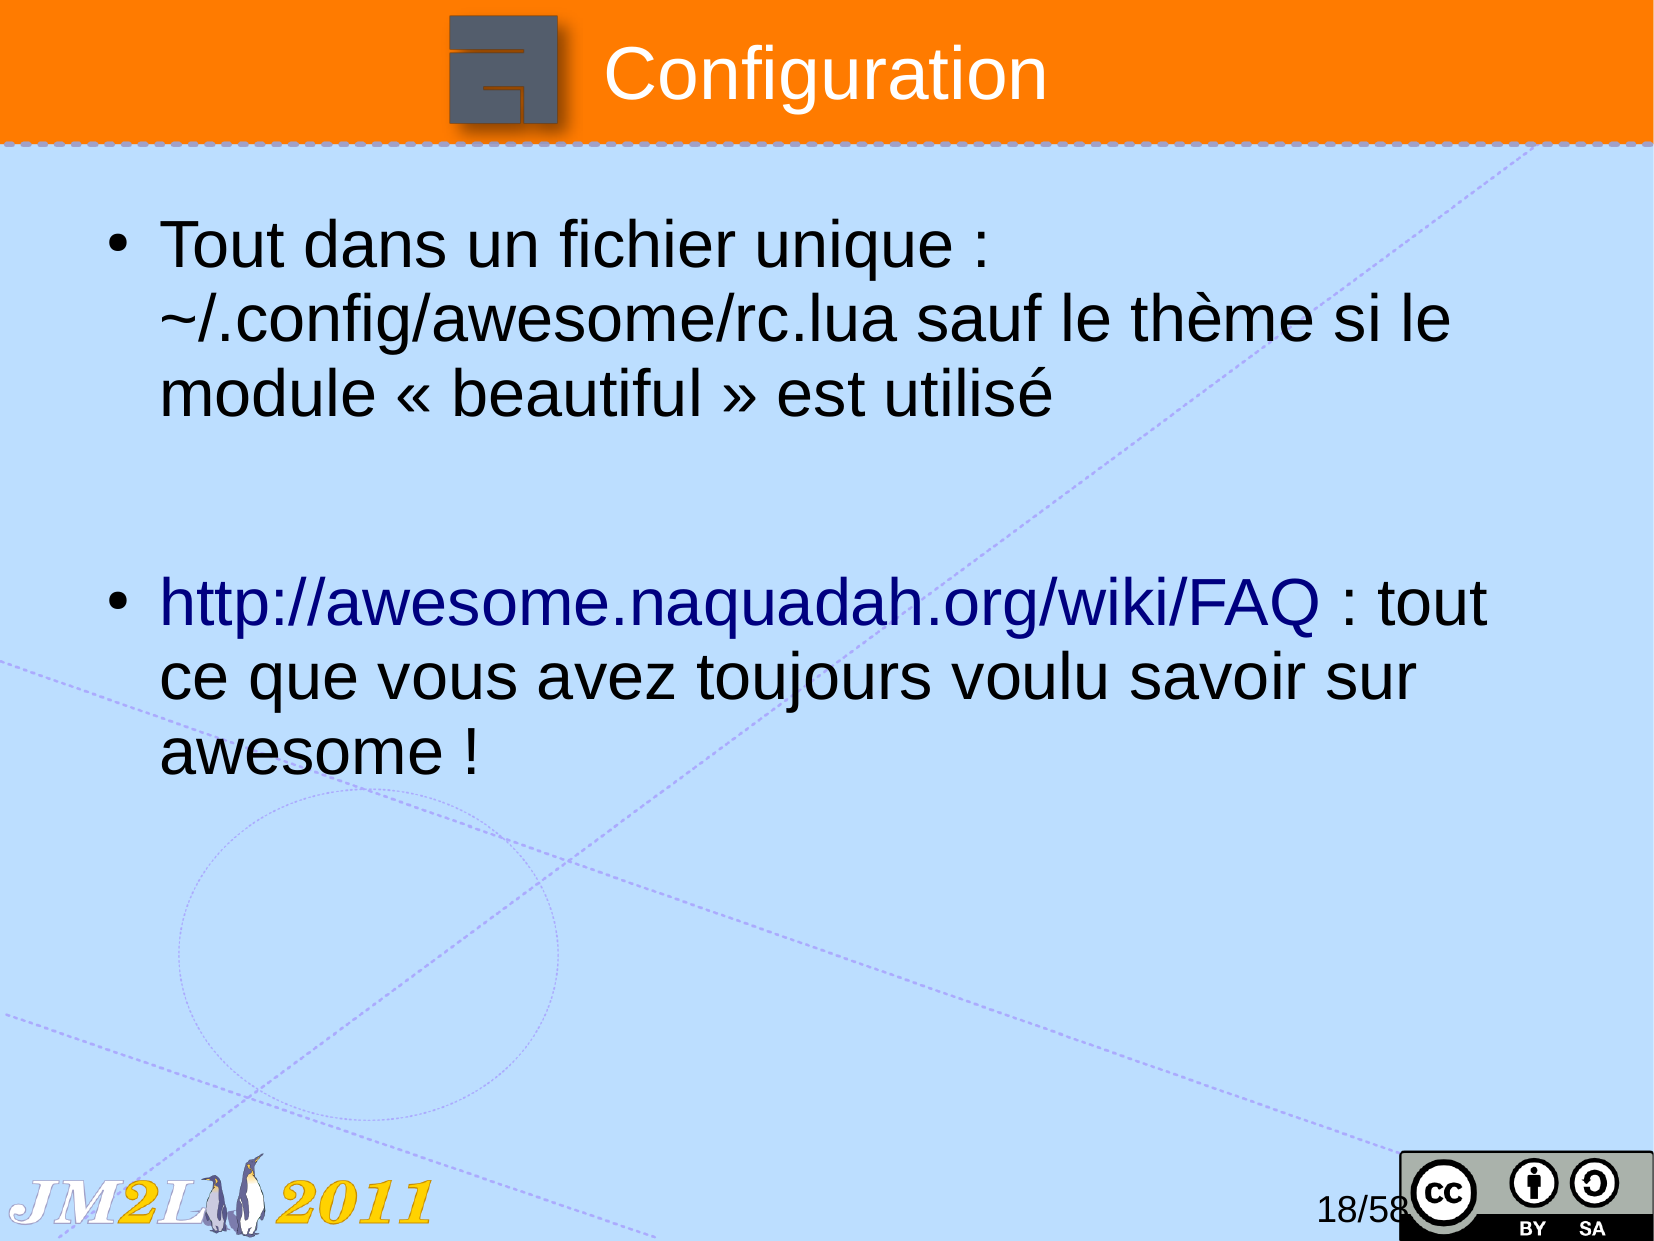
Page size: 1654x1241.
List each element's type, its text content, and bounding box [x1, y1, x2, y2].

title Configuration [29, 0, 1625, 148]
list Tout dans un fichier unique : ~/.config/awesome/rc.lua sauf le thème si le module « beautiful » est utilisé http://awesome.naquadah.org/wiki/FAQ : tout ce que vous avez toujours voulu savoir sur awesome ! [88, 206, 1577, 1026]
picture [0, 0, 1654, 1241]
picture [435, 1, 583, 144]
